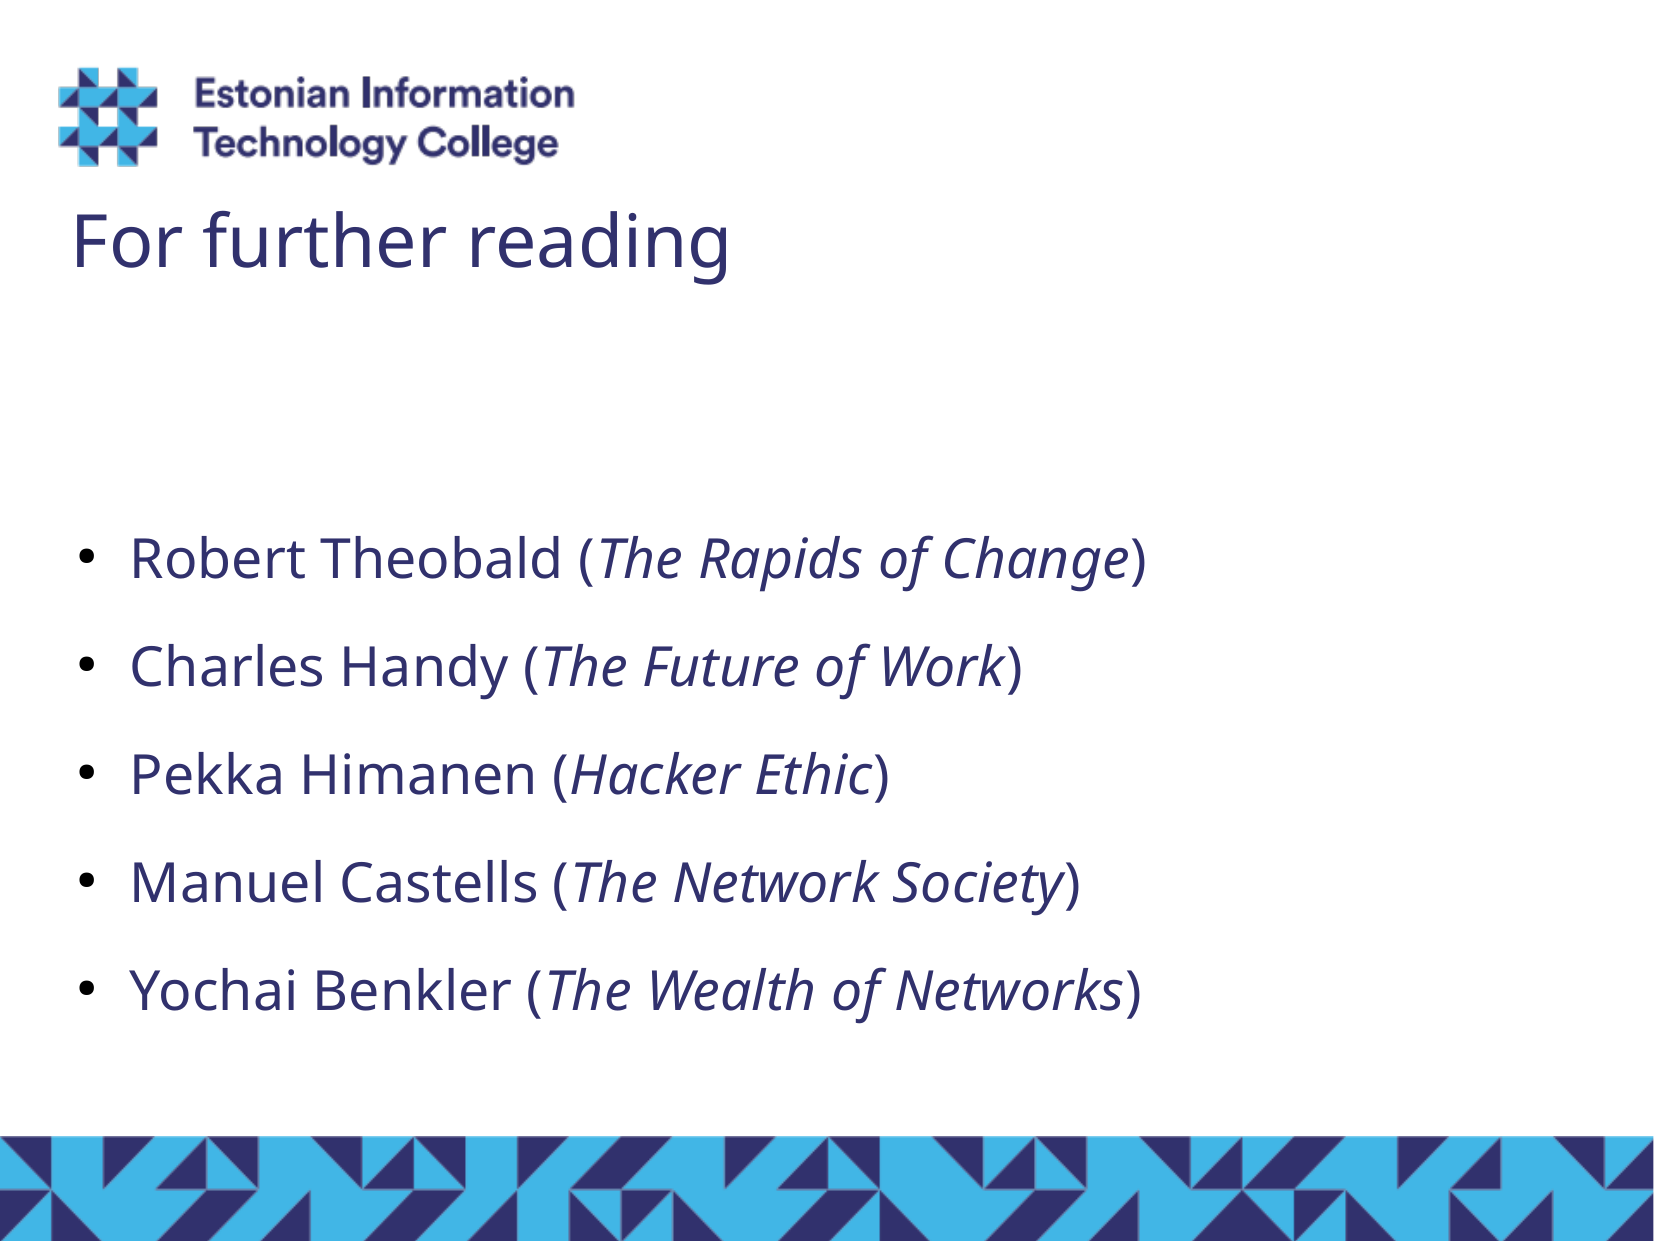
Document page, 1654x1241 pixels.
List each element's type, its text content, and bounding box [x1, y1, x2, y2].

list Robert Theobald (The Rapids of Change) Charles Handy (The Future of Work) Pekka Himanen (Hacker Ethic) Manuel Castells (The Network Society) Yochai Benkler (The Wealth of Networks) [59, 519, 1548, 1087]
title For further reading [70, 135, 1559, 343]
